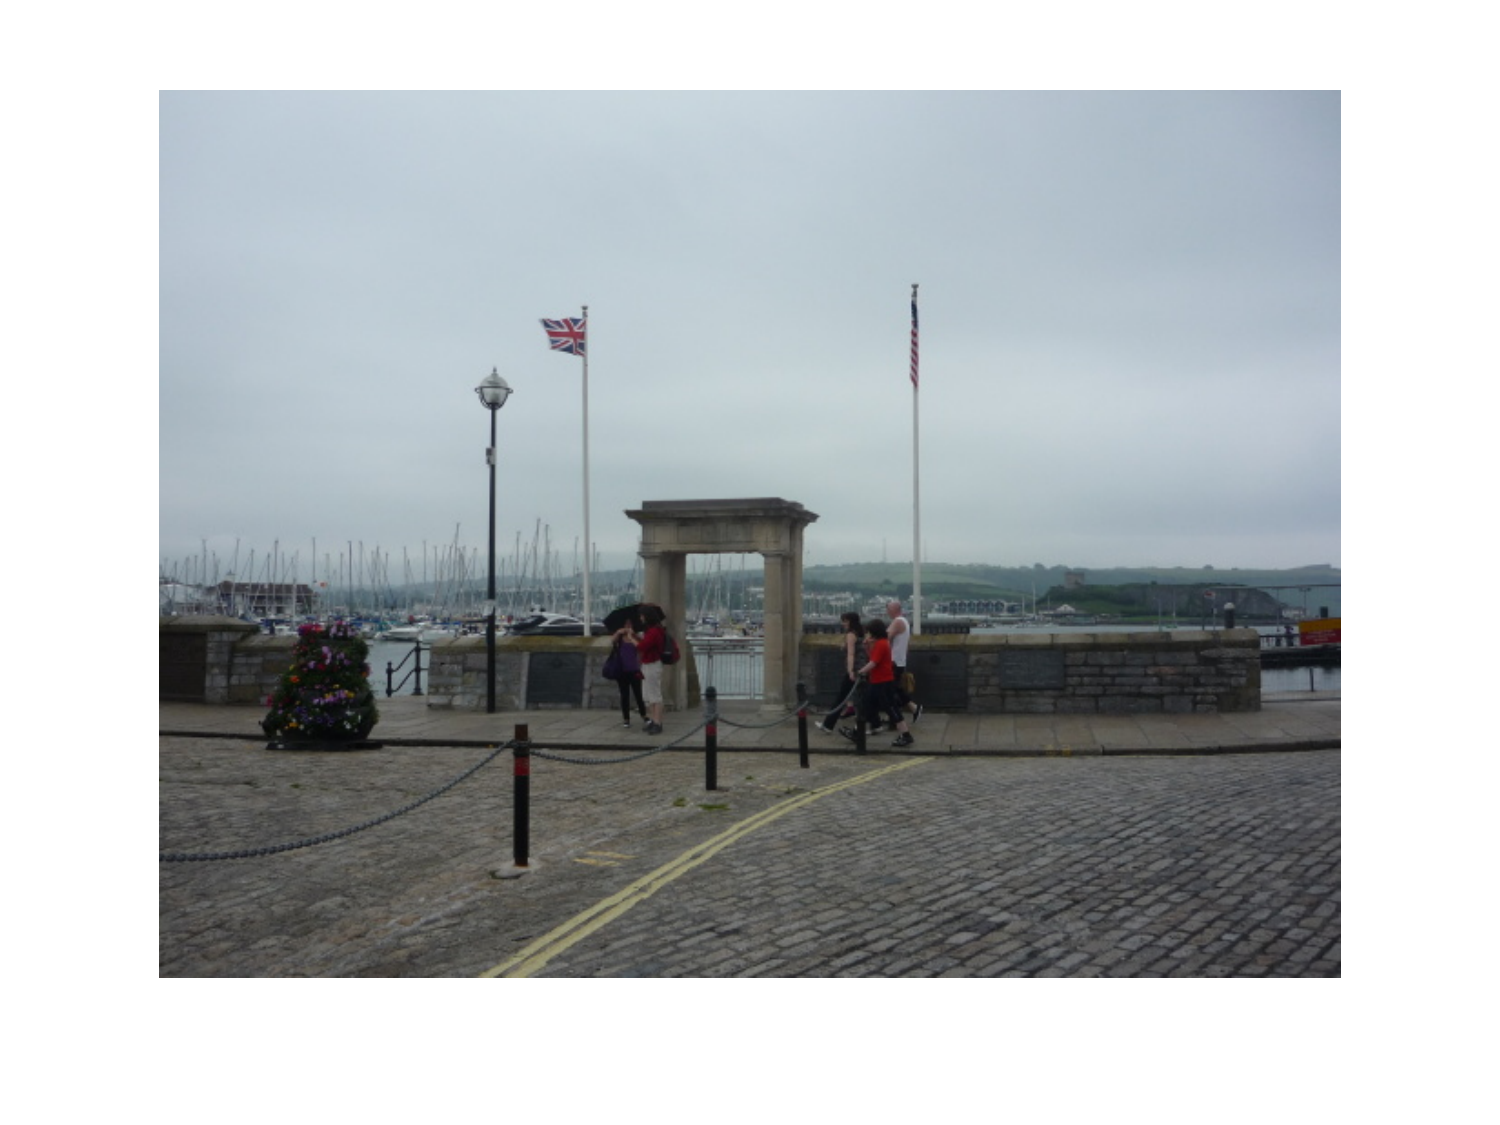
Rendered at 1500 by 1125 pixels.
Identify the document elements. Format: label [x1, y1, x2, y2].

picture [159, 90, 1341, 978]
